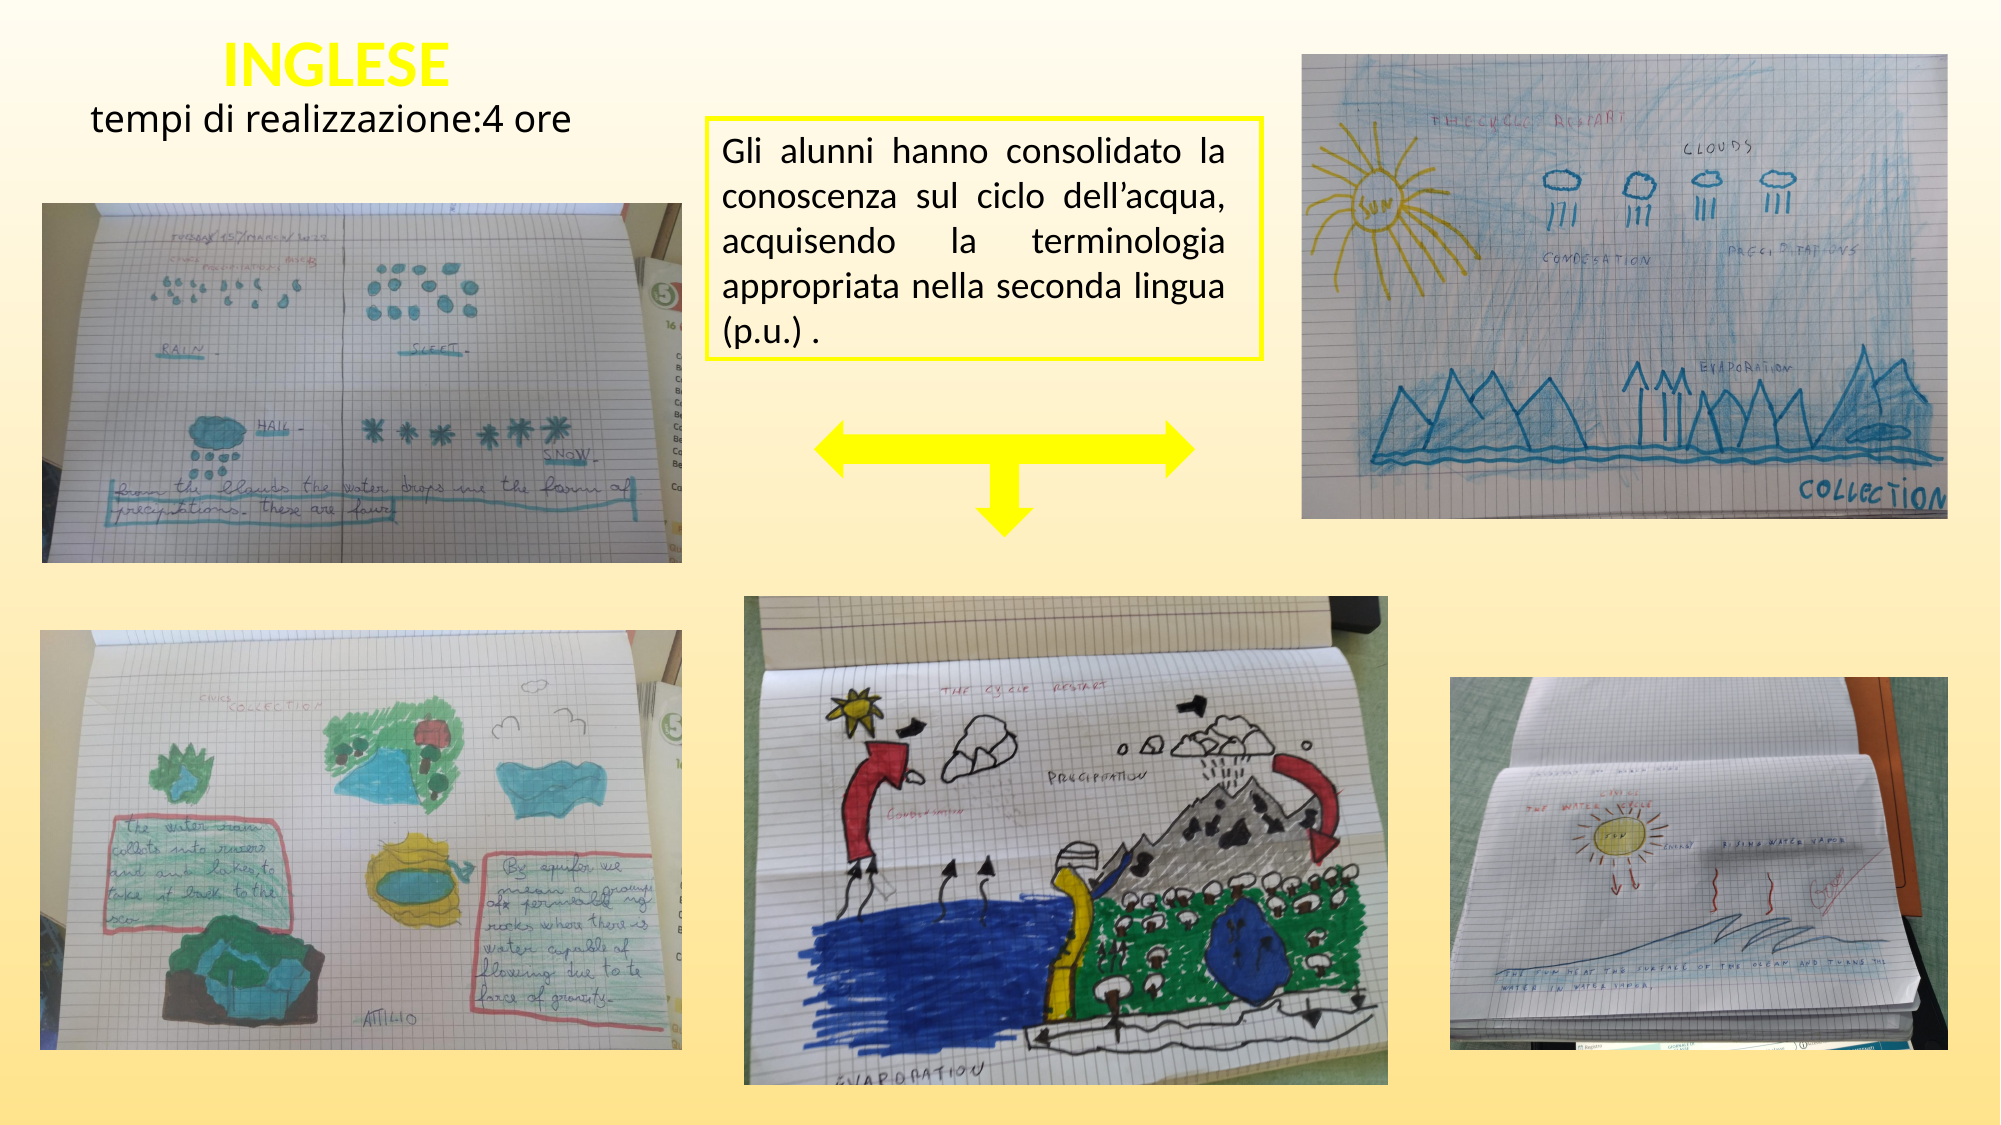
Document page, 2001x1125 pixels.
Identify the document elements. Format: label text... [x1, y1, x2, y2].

text_box Gli alunni hanno consolidato la conoscenza sul ciclo dell’acqua, acquisendo la terminologia appropriata nella seconda lingua (p.u.) . [707, 119, 1261, 359]
picture [42, 203, 682, 563]
picture [1301, 54, 1948, 519]
picture [1450, 677, 1948, 1050]
picture [744, 596, 1388, 1085]
text_box [813, 419, 1196, 538]
title INGLESE tempi di realizzazione:4 ore [0, 0, 673, 219]
picture [40, 630, 682, 1051]
